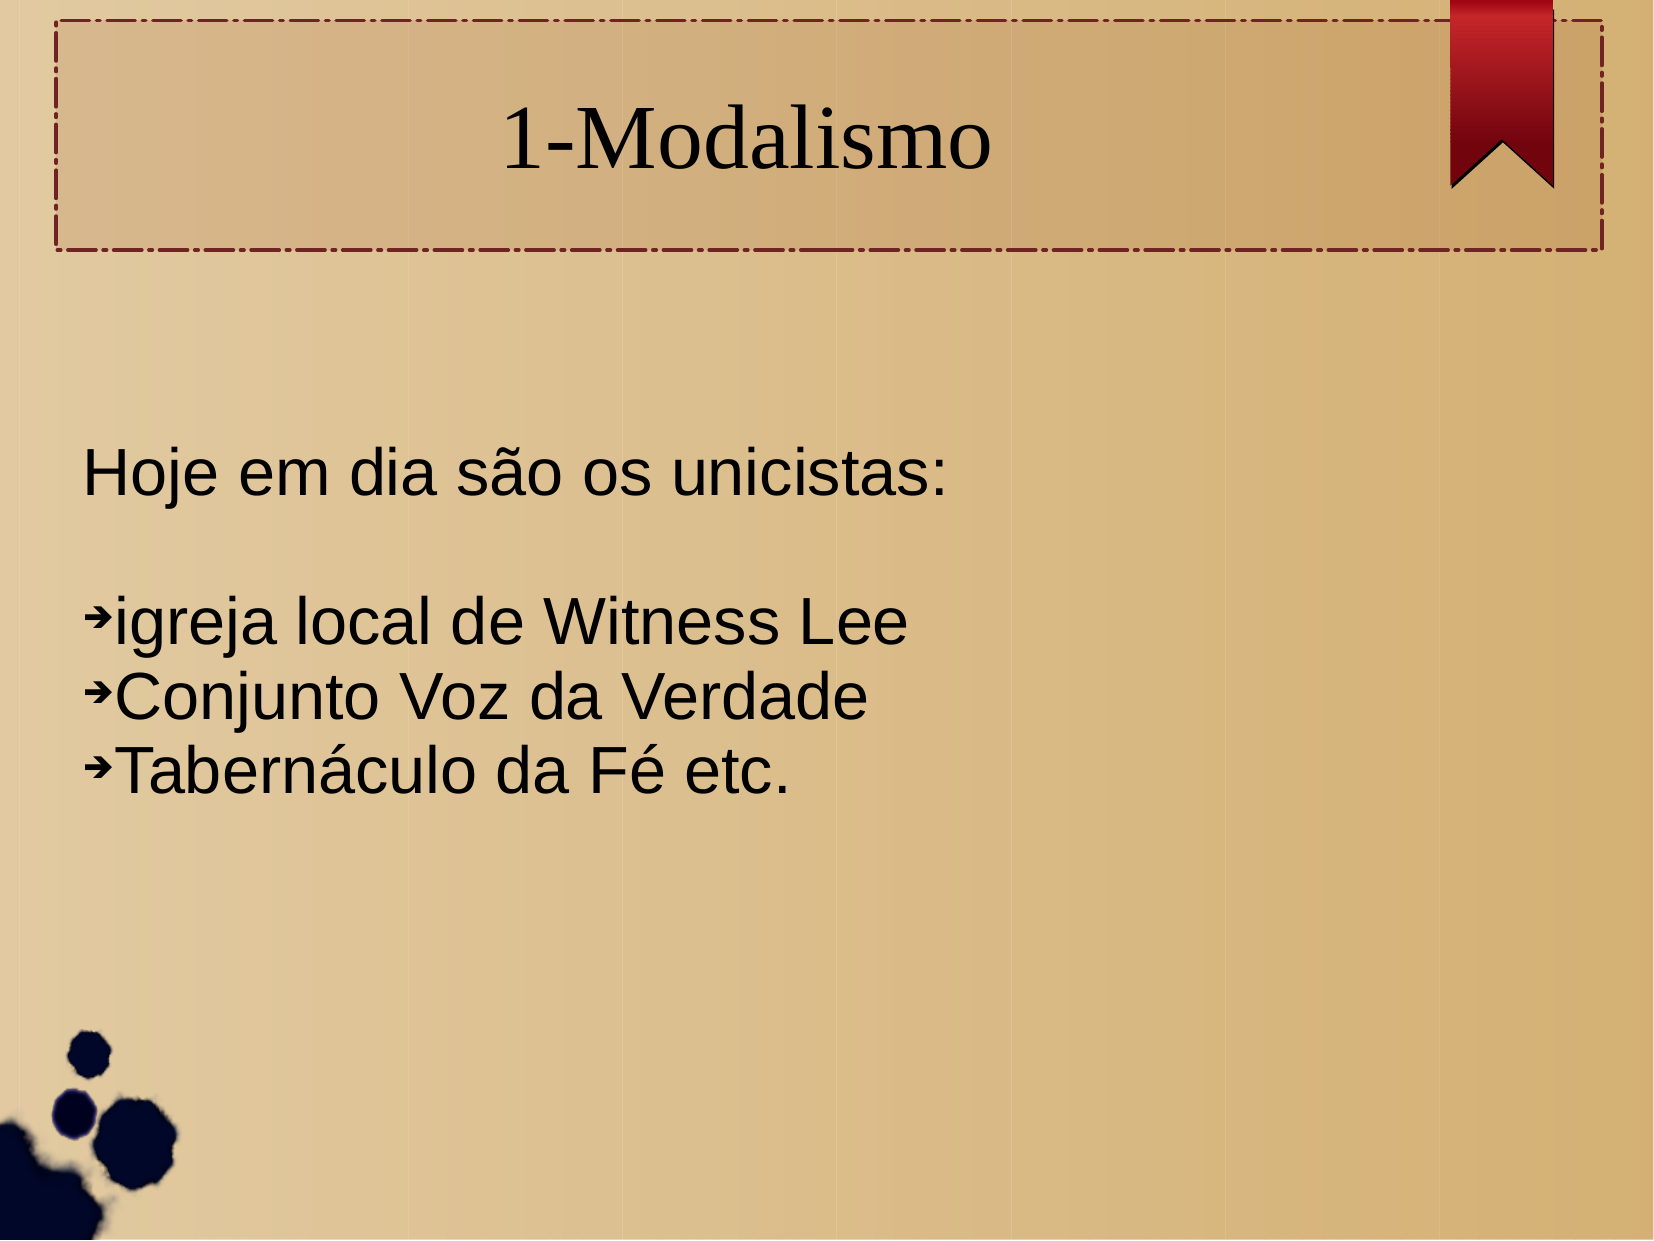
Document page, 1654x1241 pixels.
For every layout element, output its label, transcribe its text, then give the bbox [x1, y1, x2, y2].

title 1-Modalismo [82, 47, 1412, 229]
subtitle Hoje em dia são os unicistas: igreja local de Witness Lee Conjunto Voz da Verdade Tabernáculo da Fé etc. [82, 299, 1571, 1019]
